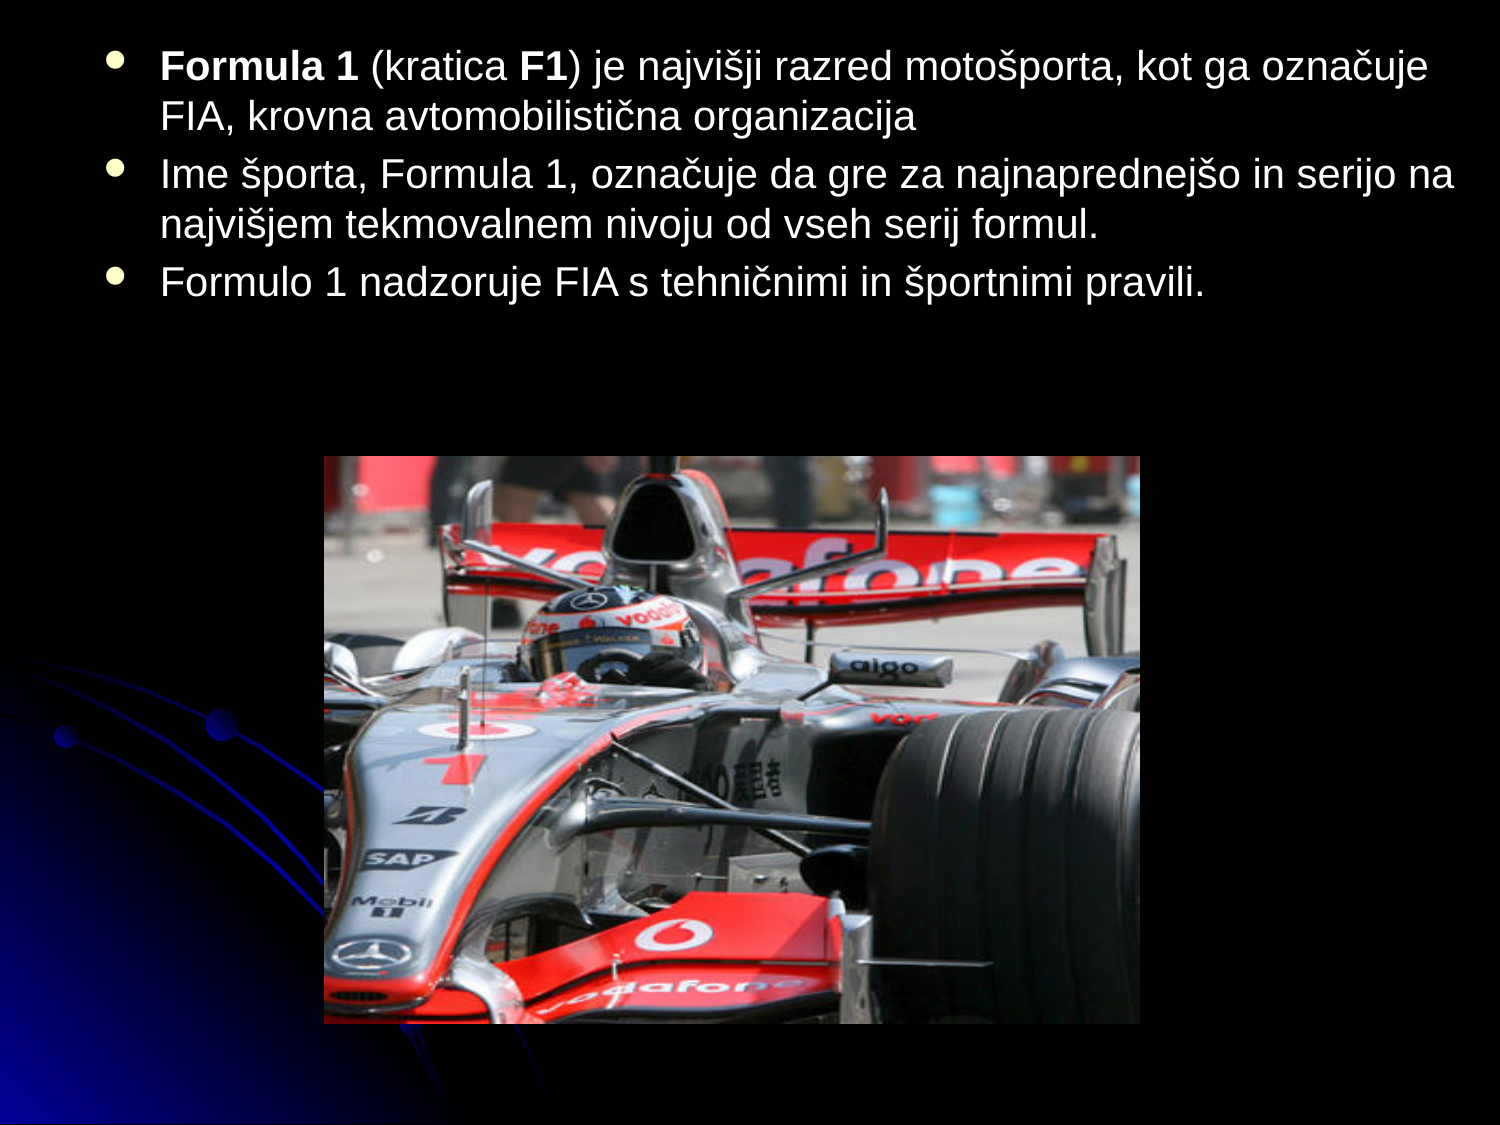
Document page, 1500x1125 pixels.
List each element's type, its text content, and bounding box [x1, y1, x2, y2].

picture [324, 456, 1140, 1024]
list Formula 1 (kratica F1) je najvišji razred motošporta, kot ga označuje FIA, krovna avtomobilistična organizacija Ime športa, Formula 1, označuje da gre za najnaprednejšo in serijo na najvišjem tekmovalnem nivoju od vseh serij formul. Formulo 1 nadzoruje FIA s tehničnimi in športnimi pravili. [88, 31, 1483, 1010]
